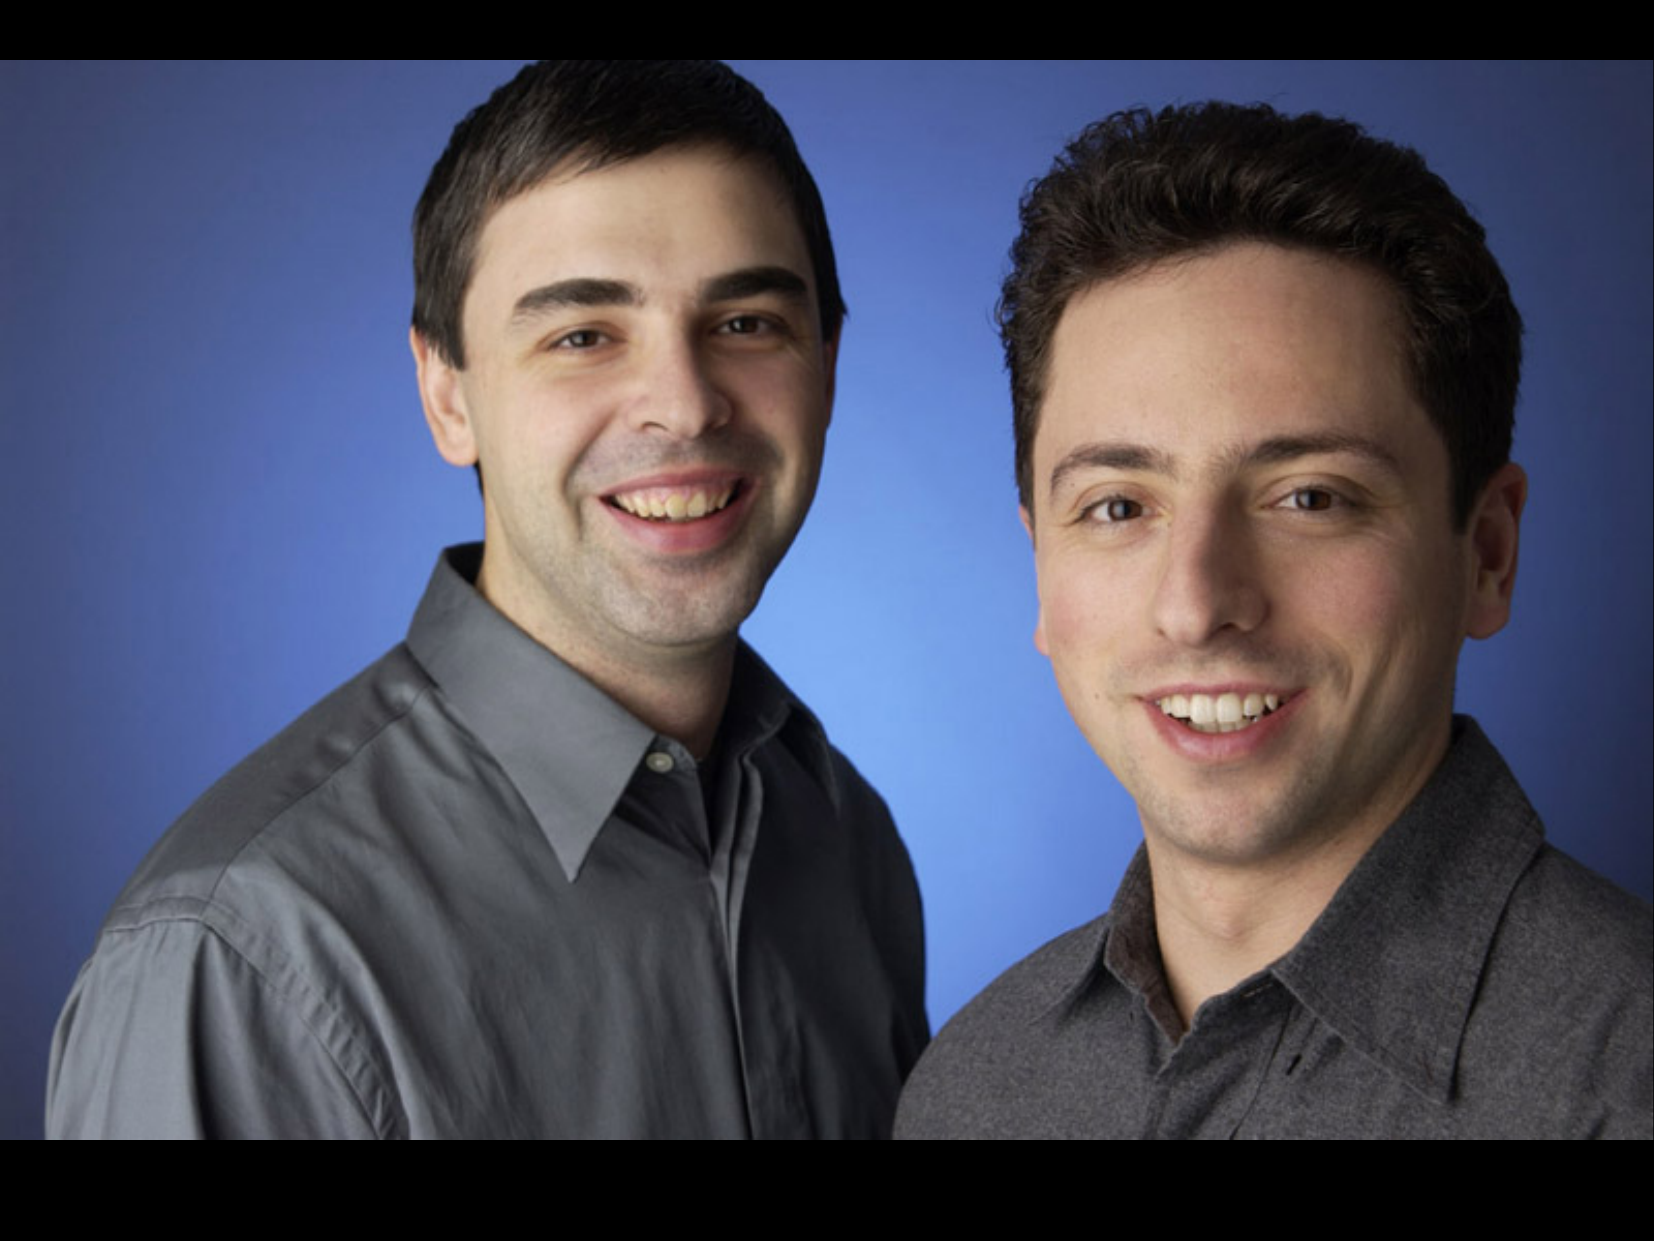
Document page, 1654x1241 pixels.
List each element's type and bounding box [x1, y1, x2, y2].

picture [0, 60, 1654, 1140]
text_box [0, 0, 1654, 60]
text_box [0, 1140, 1654, 1241]
